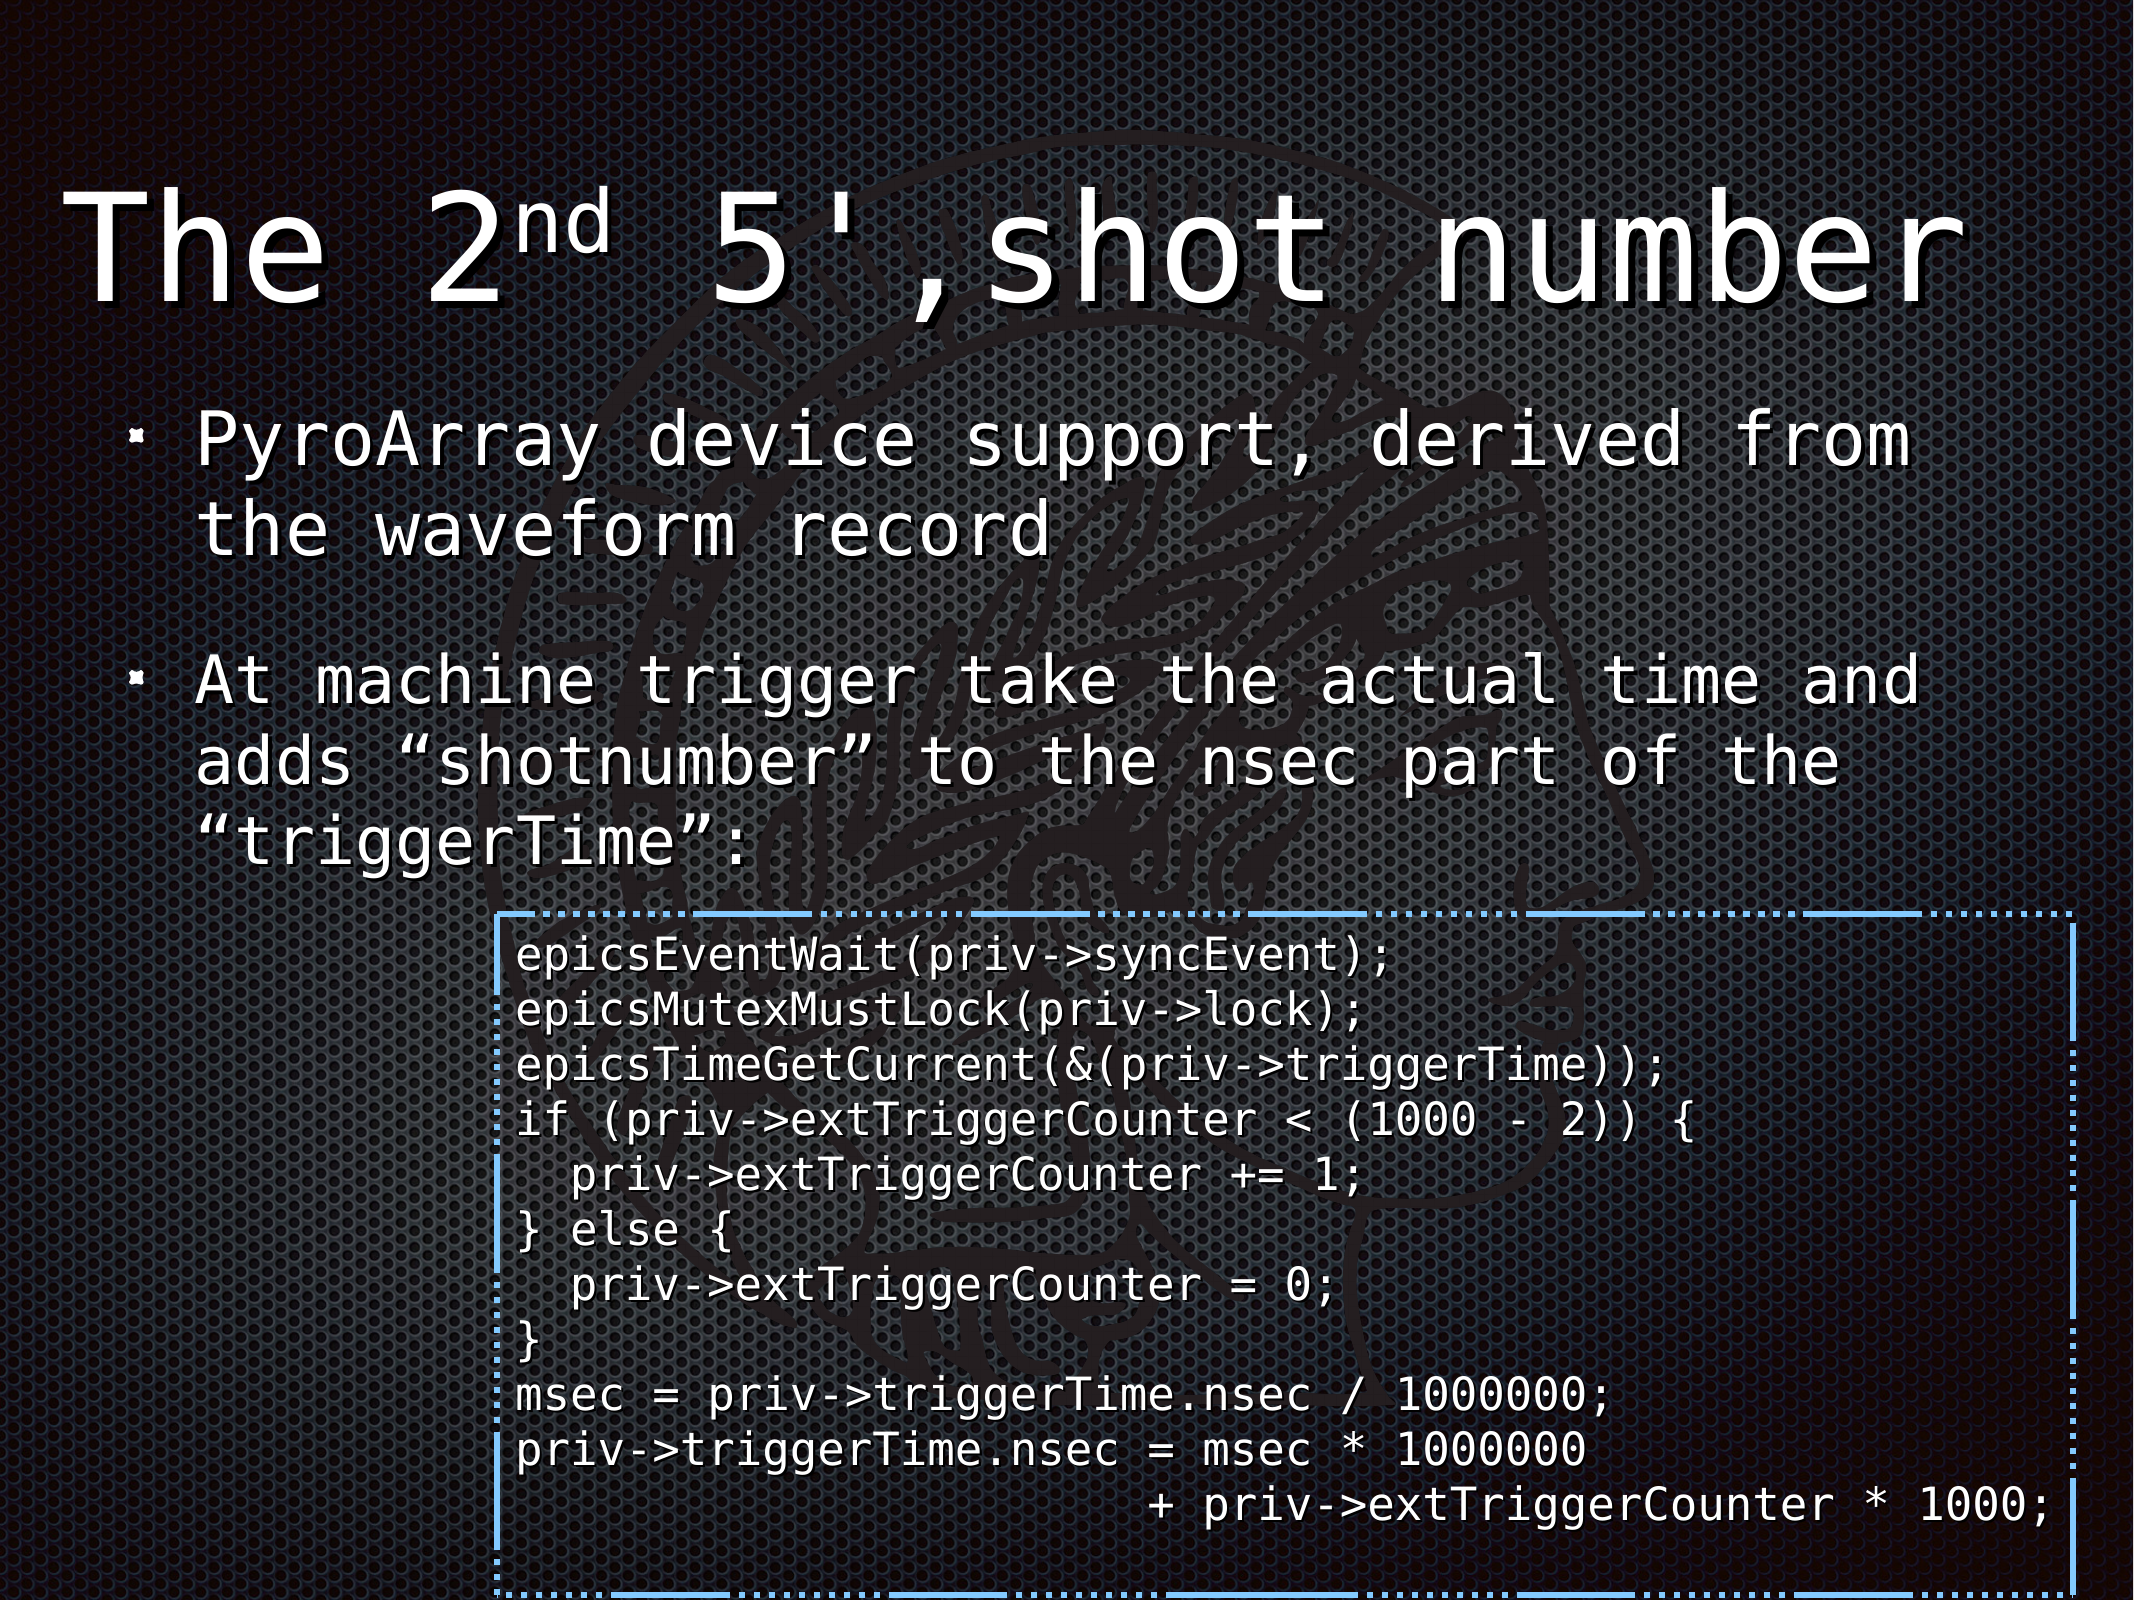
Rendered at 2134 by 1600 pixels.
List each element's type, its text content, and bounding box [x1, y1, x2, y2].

picture [0, 0, 2134, 1600]
list PyroArray device support, derived from the waveform record At machine trigger take the actual time and adds “shotnumber” to the nsec part of the “triggerTime”: [129, 304, 2005, 965]
title The 2nd 5',shot number [60, 41, 2071, 442]
text_box epicsEventWait(priv->syncEvent); epicsMutexMustLock(priv->lock); epicsTimeGetCurrent(&(priv->triggerTime)); if (priv->extTriggerCounter < (1000 - 2)) { priv->extTriggerCounter += 1; } else { priv->extTriggerCounter = 0; } msec = priv->triggerTime.nsec / 1000000; priv->triggerTime.nsec = msec * 1000000 + priv->extTriggerCounter * 1000; [497, 914, 2073, 1596]
